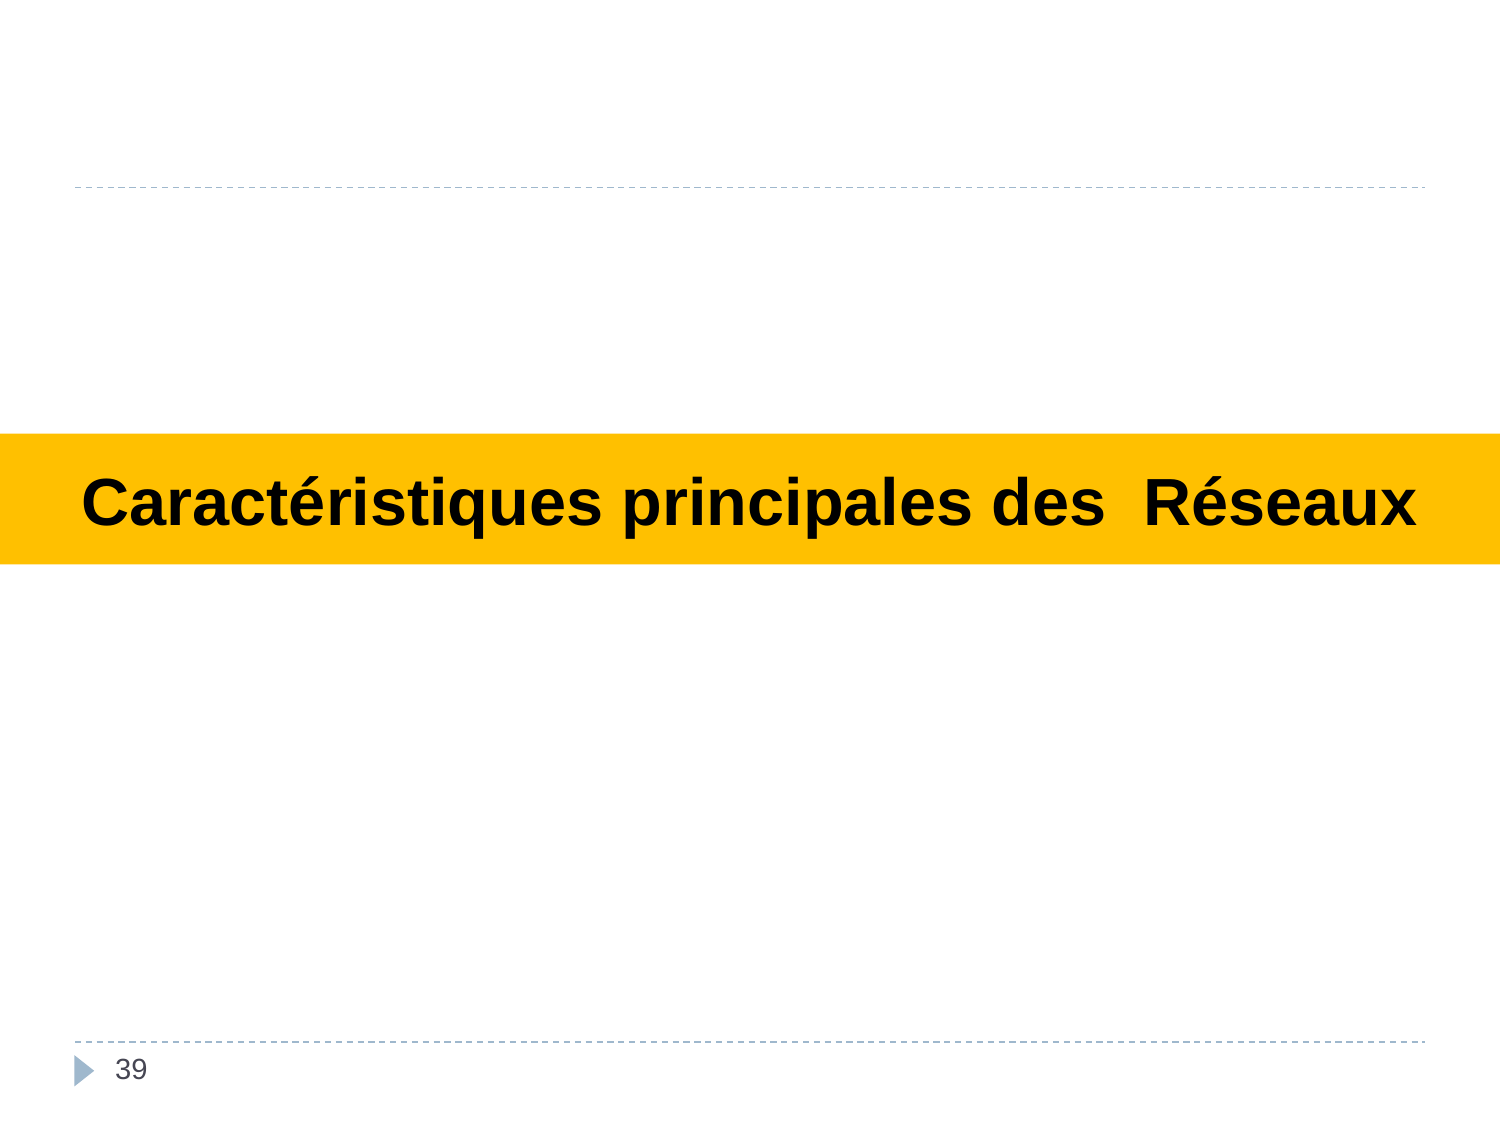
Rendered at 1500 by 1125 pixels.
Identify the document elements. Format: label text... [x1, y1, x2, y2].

text_box Caractéristiques principales des Réseaux [0, 433, 1500, 565]
text_box 24 [100, 1042, 426, 1103]
